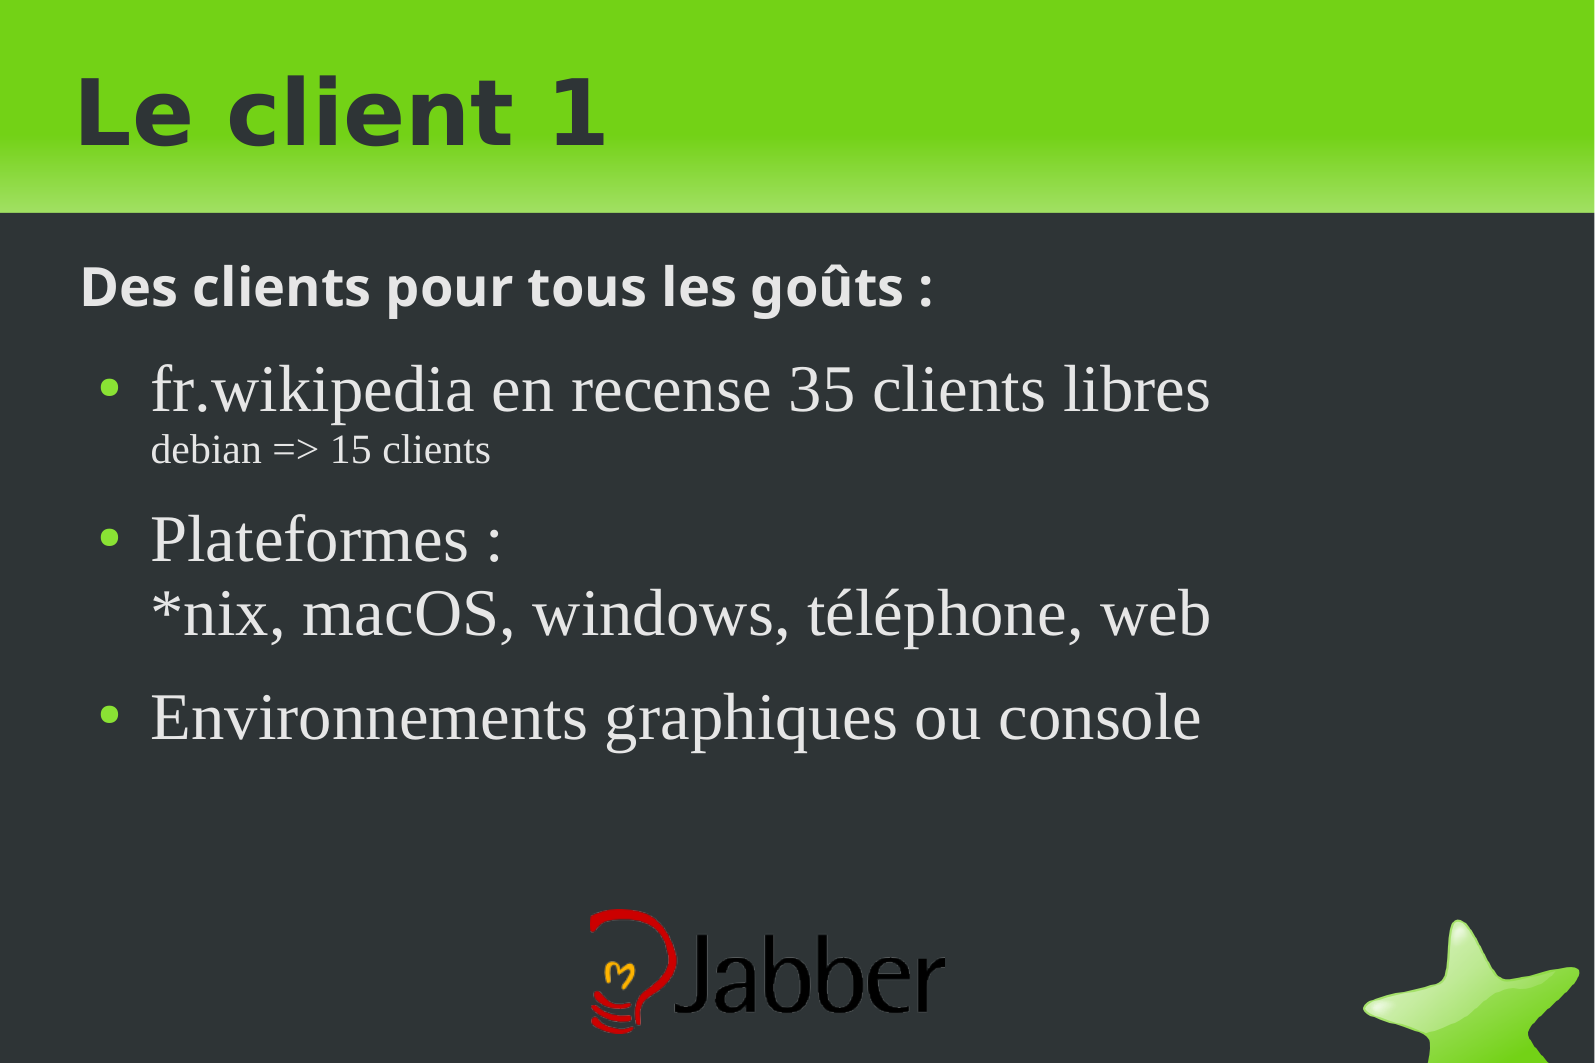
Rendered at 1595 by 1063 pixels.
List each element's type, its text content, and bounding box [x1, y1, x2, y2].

picture [0, 0, 1595, 1063]
list Des clients pour tous les goûts : fr.wikipedia en recense 35 clients libres debian => 15 clients Plateformes : *nix, macOS, windows, téléphone, web Environnements graphiques ou console [79, 248, 1515, 951]
title Le client 1 [74, 24, 1510, 203]
